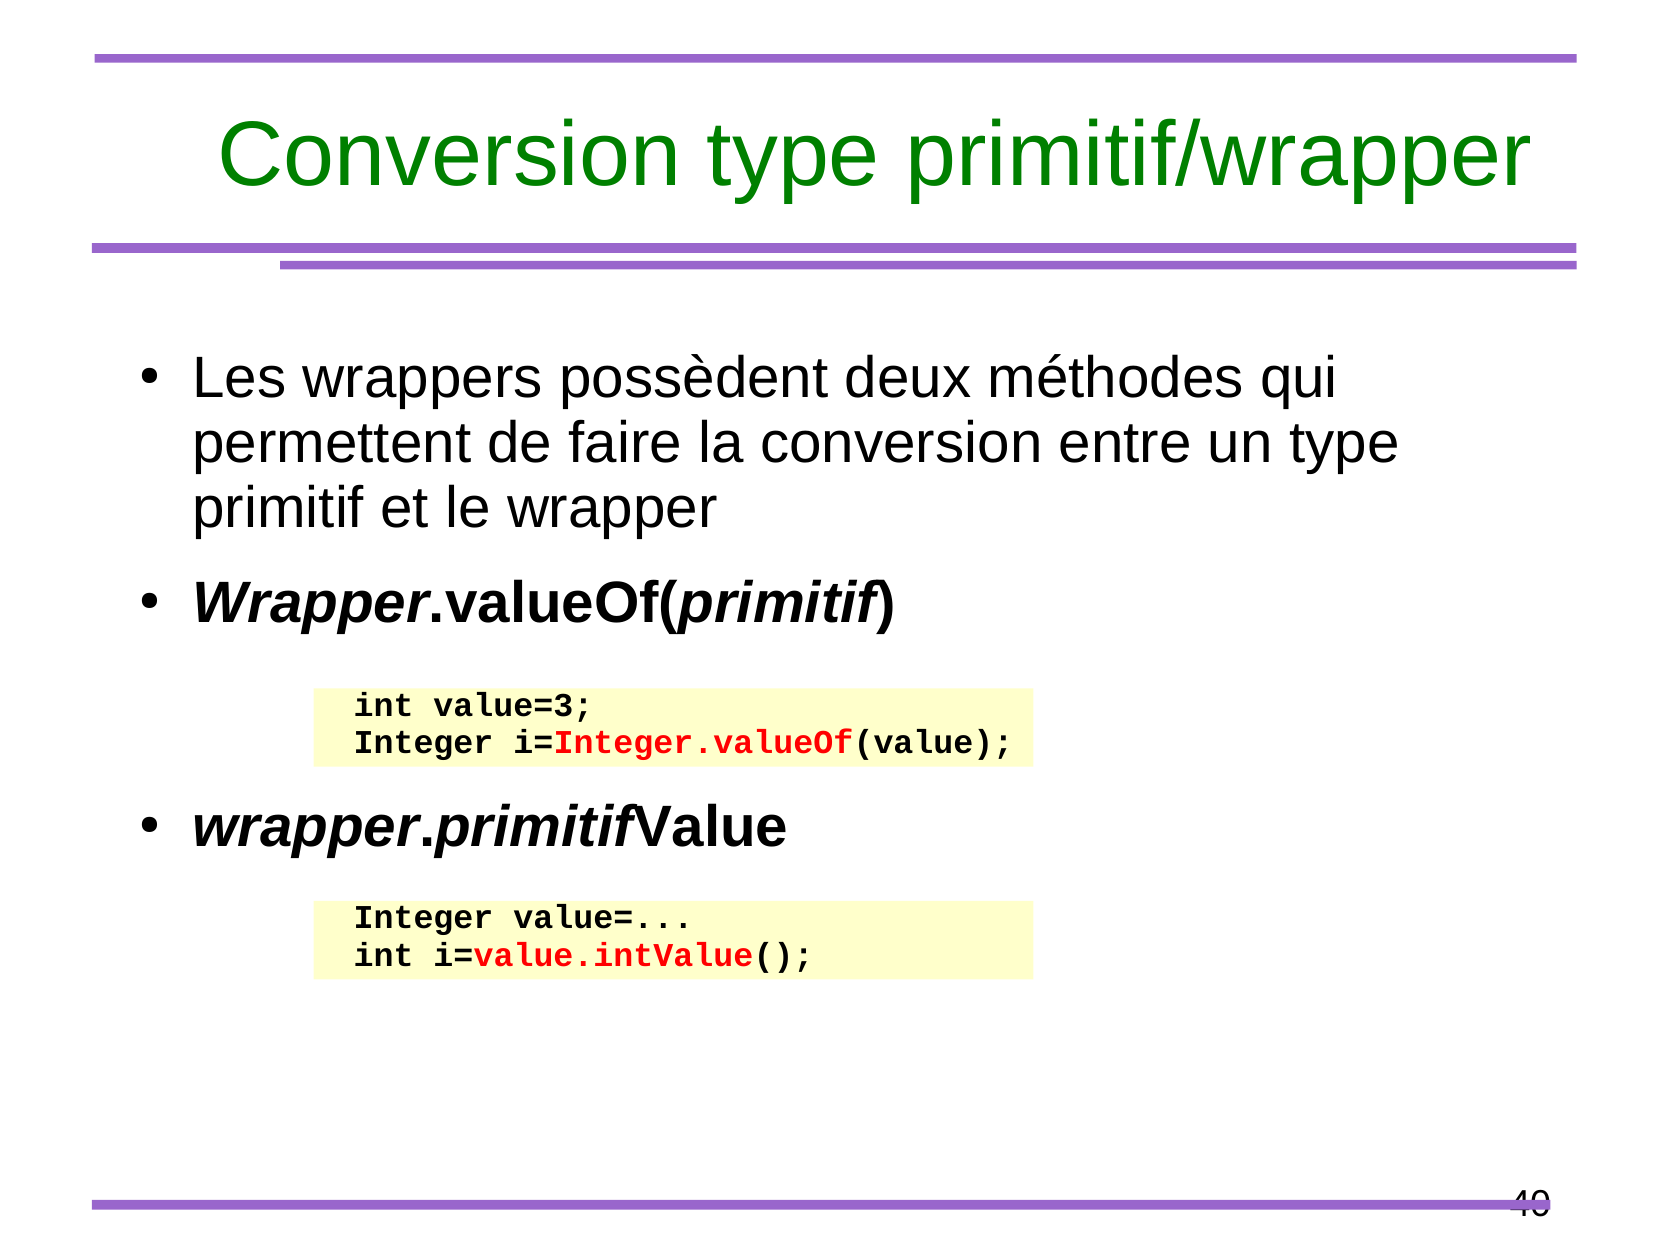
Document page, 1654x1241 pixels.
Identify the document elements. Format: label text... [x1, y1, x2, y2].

list Les wrappers possèdent deux méthodes qui permettent de faire la conversion entre un type primitif et le wrapper Wrapper.valueOf(primitif) wrapper.primitifValue [121, 344, 1534, 1127]
title Conversion type primitif/wrapper [121, 49, 1534, 257]
text_box int value=3; Integer i=Integer.valueOf(value); [313, 688, 1034, 767]
text_box Integer value=... int i=value.intValue(); [313, 900, 1034, 980]
